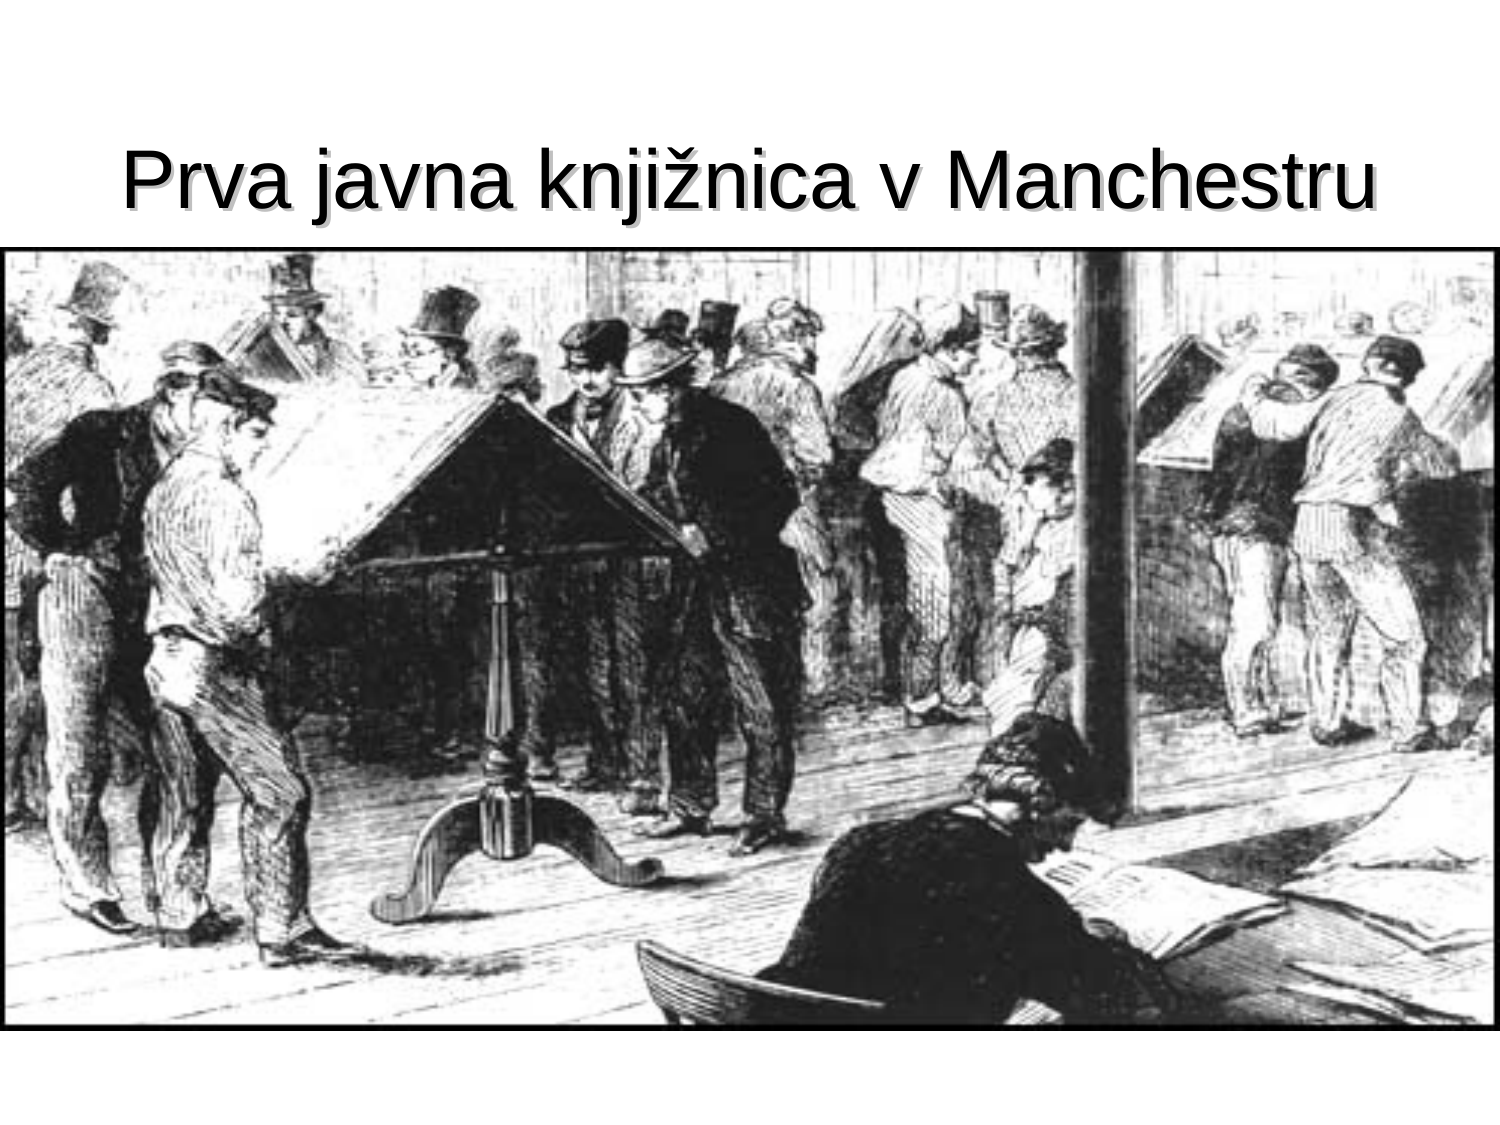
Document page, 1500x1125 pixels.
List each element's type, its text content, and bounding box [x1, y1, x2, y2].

picture [0, 247, 1500, 1031]
title Prva javna knjižnica v Manchestru [75, 25, 1426, 233]
